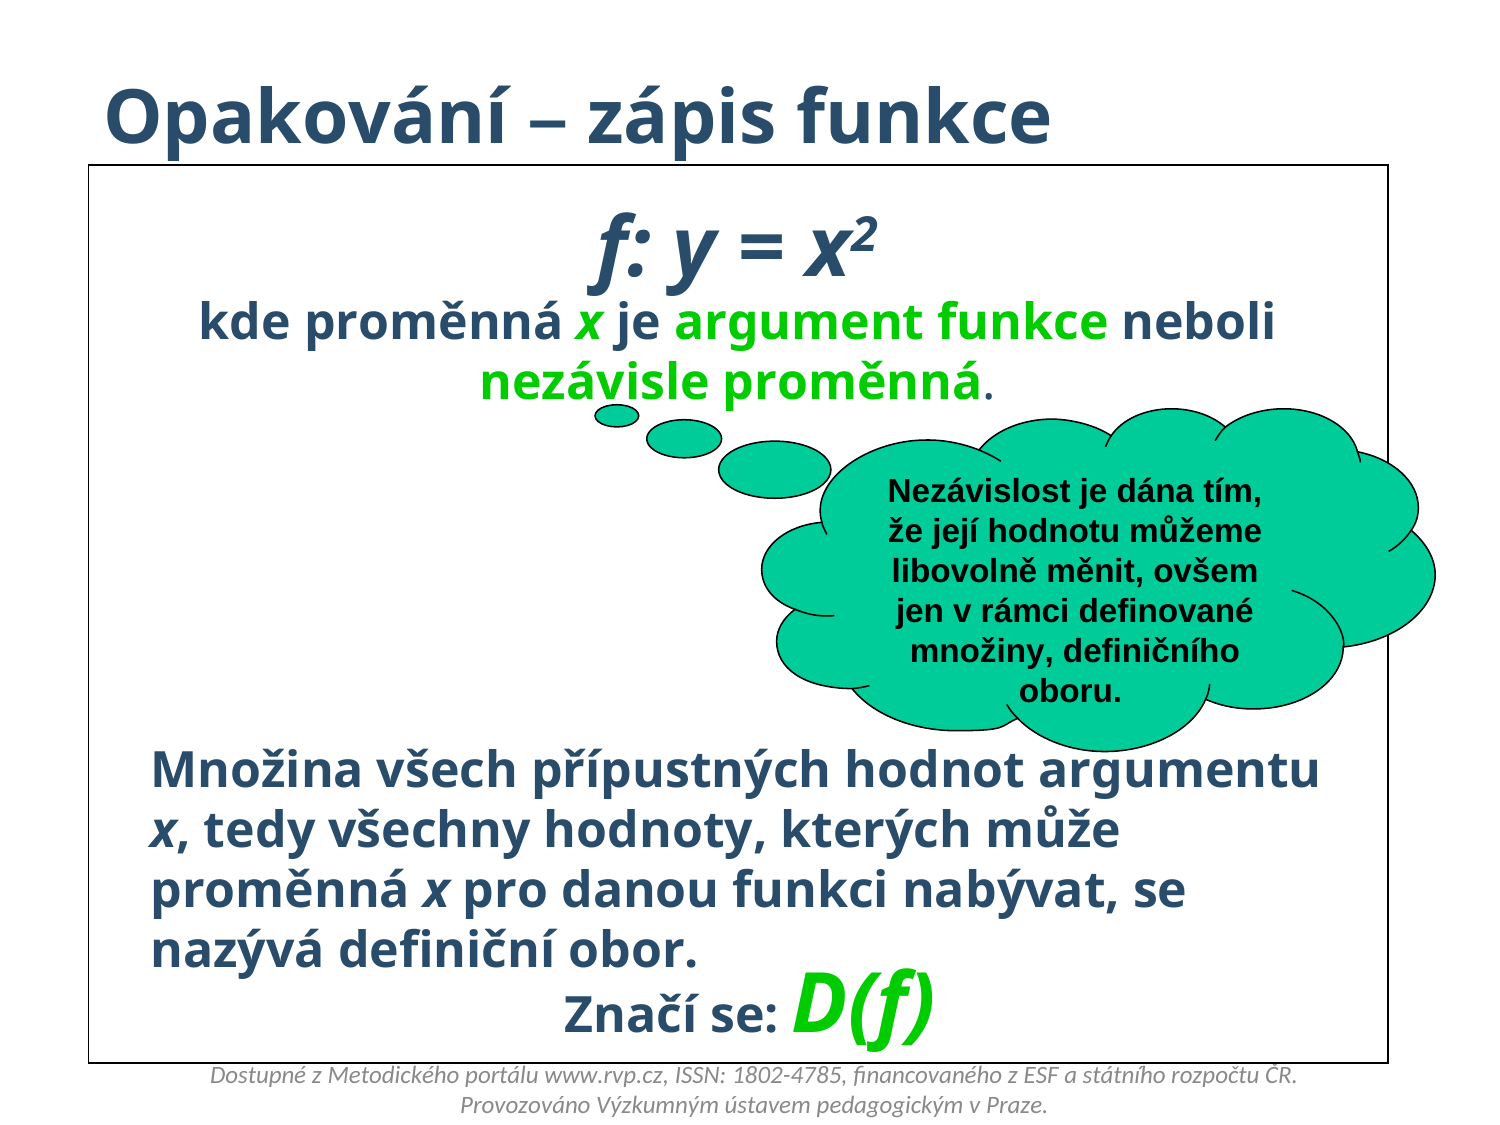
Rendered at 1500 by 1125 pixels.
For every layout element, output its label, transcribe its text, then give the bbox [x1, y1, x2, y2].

text_box f: y = x2 [147, 196, 1353, 291]
title Opakování – zápis funkce [88, 60, 1424, 167]
text_box kde proměnná x je argument funkce neboli nezávisle proměnná. [135, 302, 1341, 398]
text_box Nezávislost je dána tím, že její hodnotu můžeme libovolně měnit, ovšem jen v rámci definované množiny, definičního oboru. [646, 419, 722, 458]
text_box [88, 165, 1389, 1063]
text_box Nezávislost je dána tím, že její hodnotu můžeme libovolně měnit, ovšem jen v rámci definované množiny, definičního oboru. [761, 408, 1436, 752]
text_box Značí se: D(f)‏ [147, 952, 1353, 1047]
text_box Množina všech přípustných hodnot argumentu x, tedy všechny hodnoty, kterých může proměnná x pro danou funkci nabývat, se nazývá definiční obor. [135, 810, 1388, 905]
text_box Nezávislost je dána tím, že její hodnotu můžeme libovolně měnit, ovšem jen v rámci definované množiny, definičního oboru. [718, 441, 831, 499]
